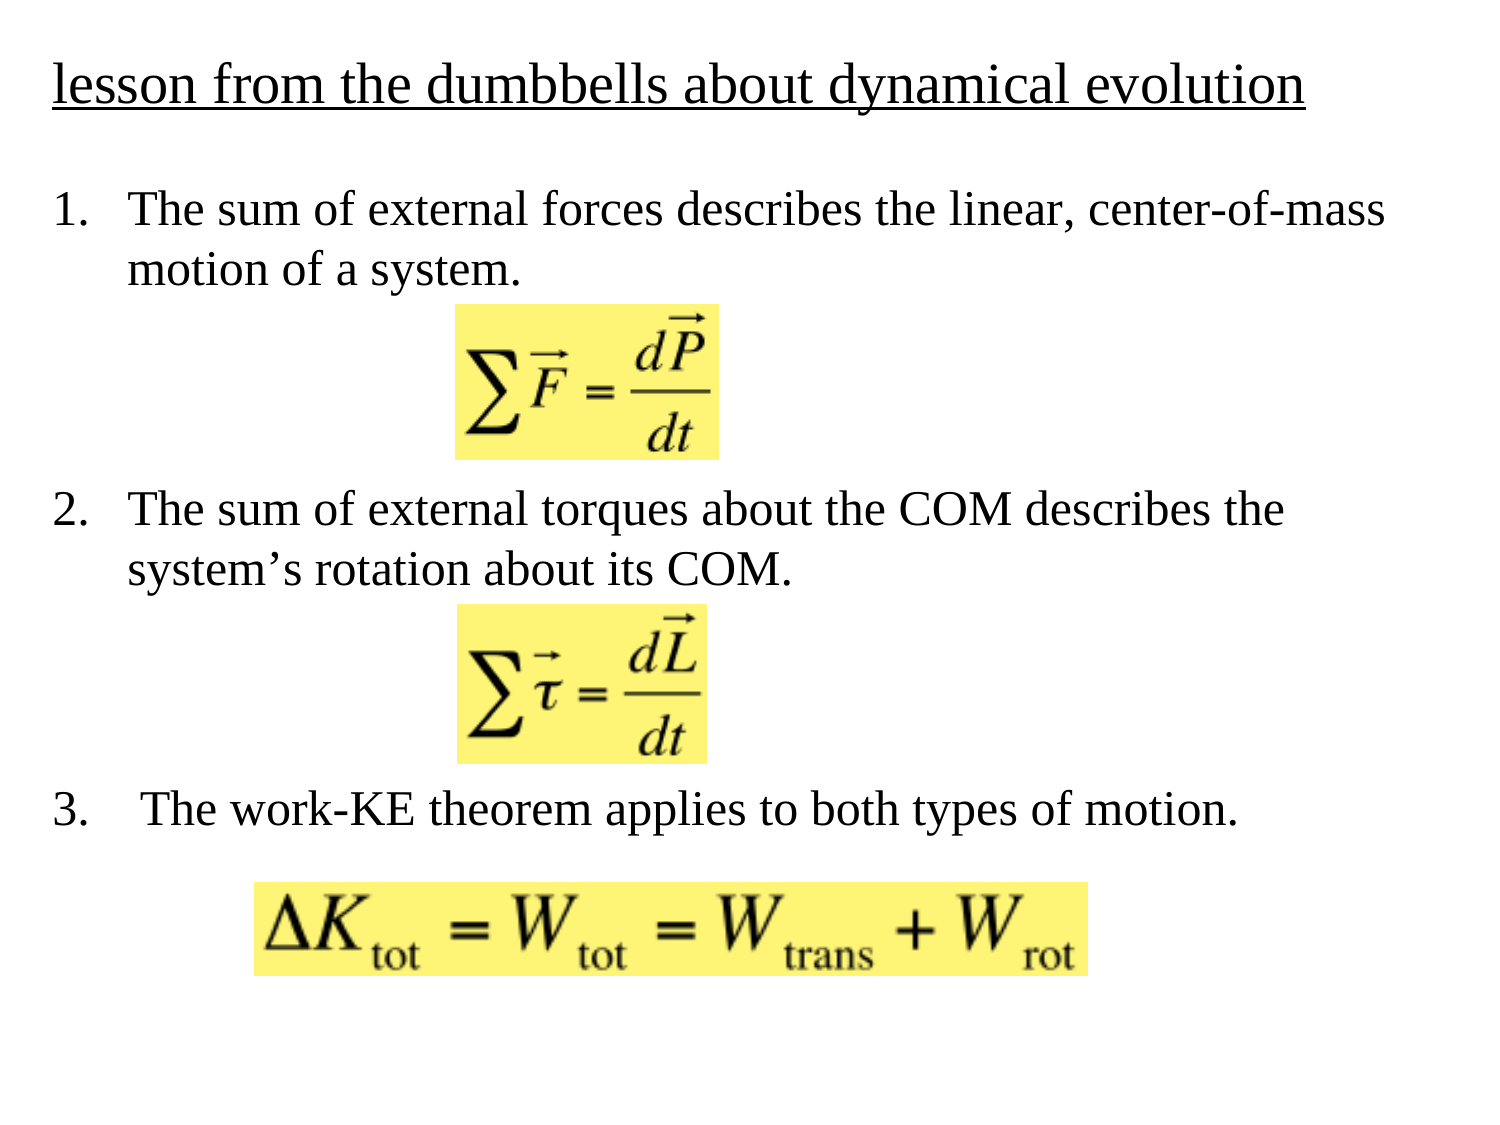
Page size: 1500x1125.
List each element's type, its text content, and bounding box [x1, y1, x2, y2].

text_box lesson from the dumbbells about dynamical evolution The sum of external forces describes the linear, center-of-mass motion of a system. The sum of external torques about the COM describes the system’s rotation about its COM. The work-KE theorem applies to both types of motion. [37, 37, 1463, 1023]
picture [457, 604, 707, 764]
picture [455, 304, 719, 460]
picture [254, 882, 1088, 976]
